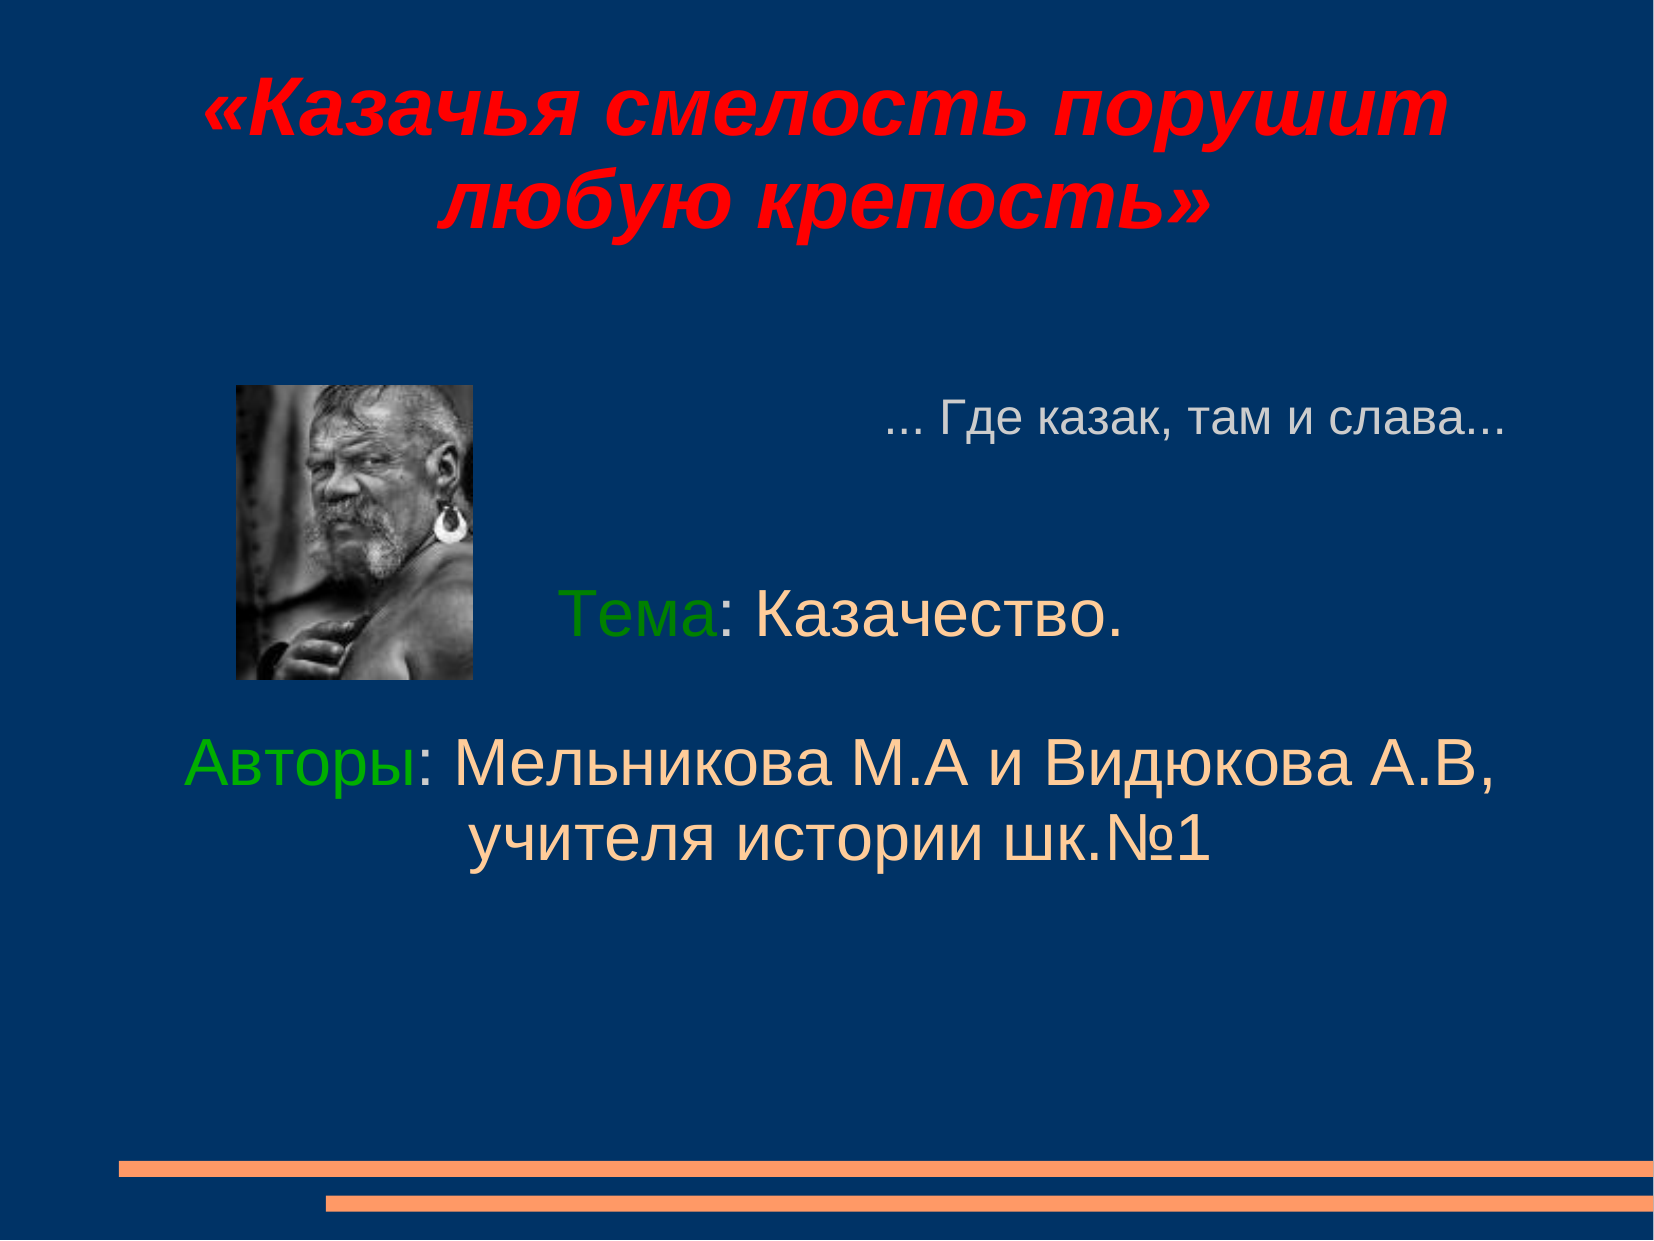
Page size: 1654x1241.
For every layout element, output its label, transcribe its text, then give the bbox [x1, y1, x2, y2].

subtitle ... Где казак, там и слава... Тема: Казачество. Авторы: Мельникова М.А и Видюкова А.В, учителя истории шк.№1 [121, 206, 1561, 1133]
title «Казачья смелость порушит любую крепость» [82, 56, 1571, 250]
picture [236, 385, 473, 680]
